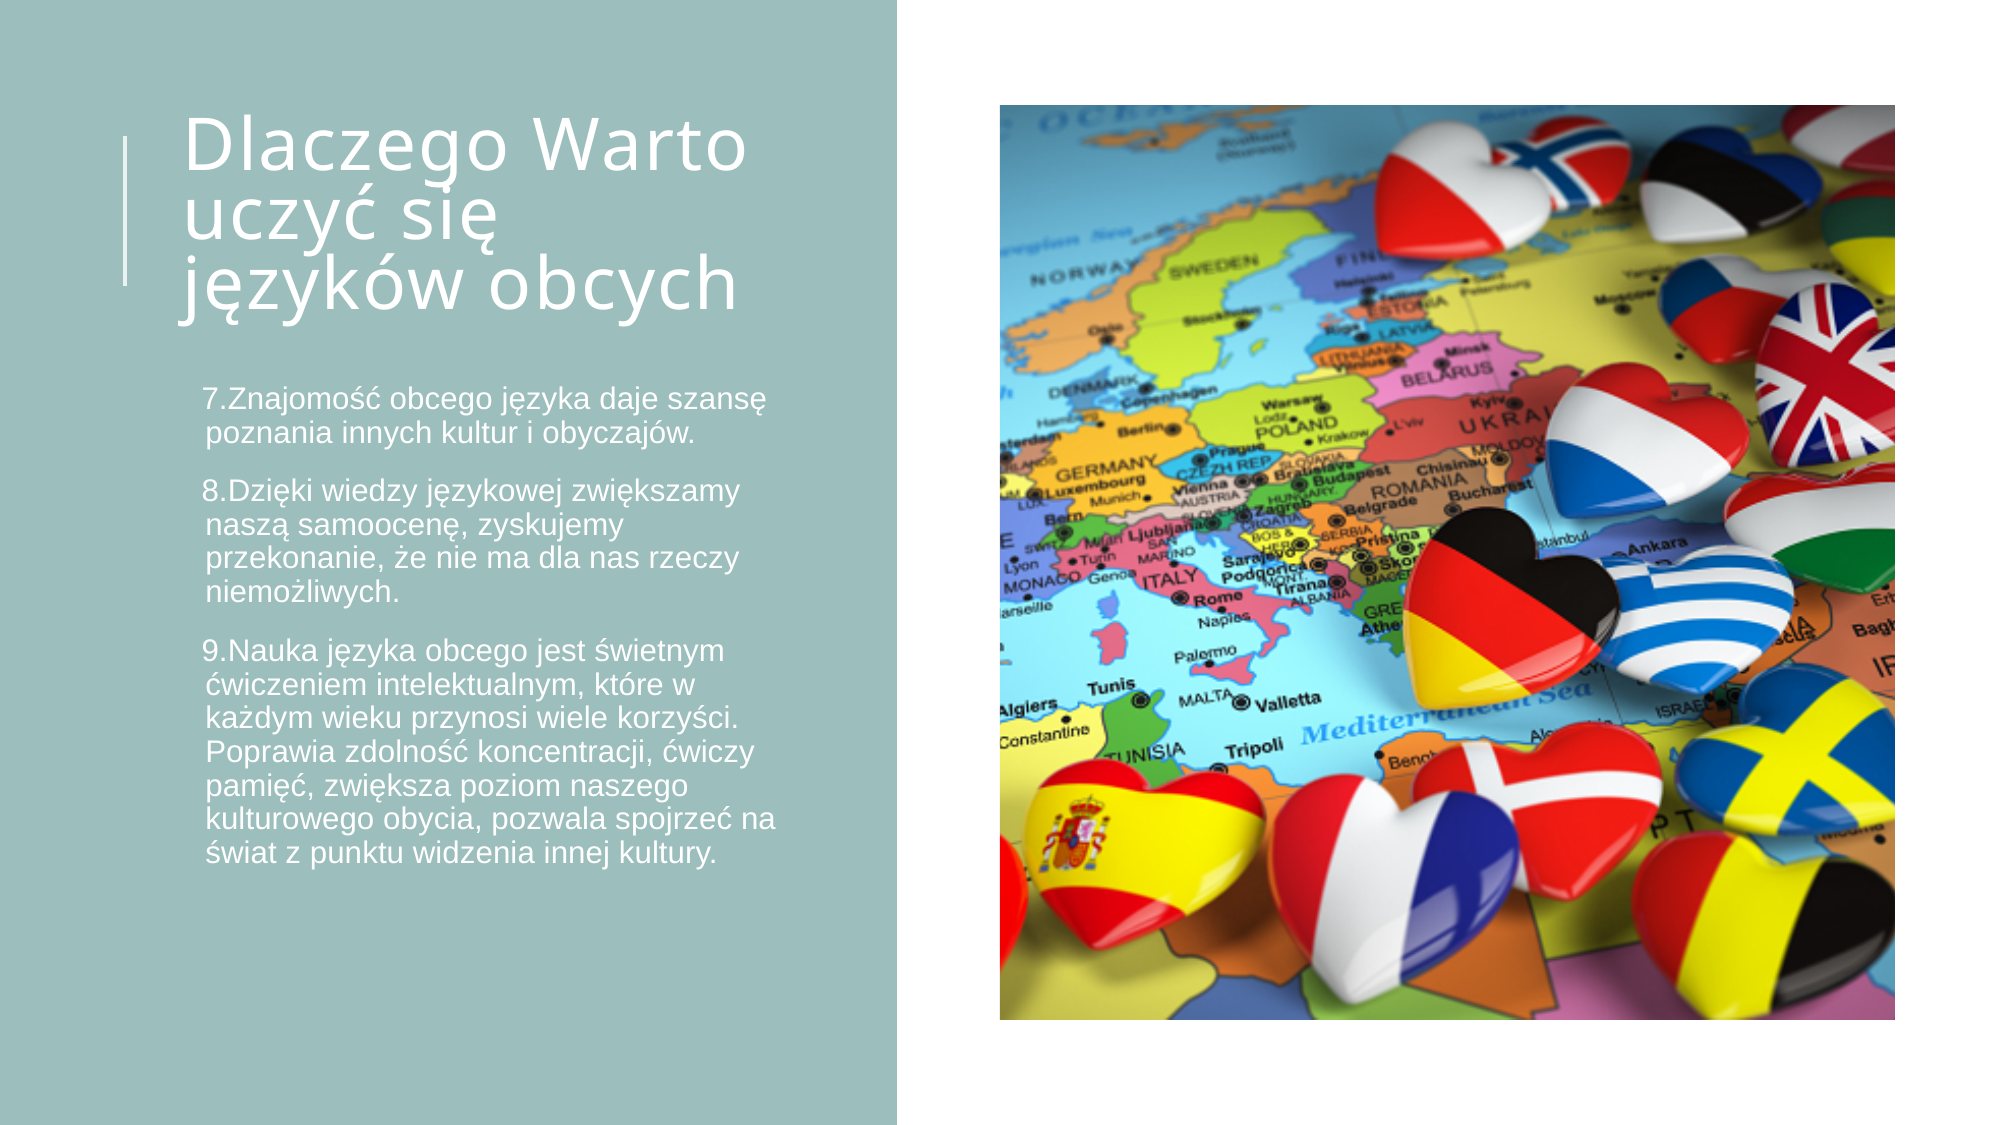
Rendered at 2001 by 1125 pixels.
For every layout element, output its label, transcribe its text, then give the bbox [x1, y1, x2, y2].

title Dlaczego Warto uczyć się języków obcych [168, 96, 788, 343]
text_box [0, 0, 897, 1125]
list 7.Znajomość obcego języka daje szansę poznania innych kultur i obyczajów. 8.Dzięki wiedzy językowej zwiększamy naszą samoocenę, zyskujemy przekonanie, że nie ma dla nas rzeczy niemożliwych. 9.Nauka języka obcego jest świetnym ćwiczeniem intelektualnym, które w każdym wieku przynosi wiele korzyści. Poprawia zdolność koncentracji, ćwiczy pamięć, zwiększa poziom naszego kulturowego obycia, pozwala spojrzeć na świat z punktu widzenia innej kultury. [168, 375, 791, 1021]
picture [999, 104, 1895, 1021]
